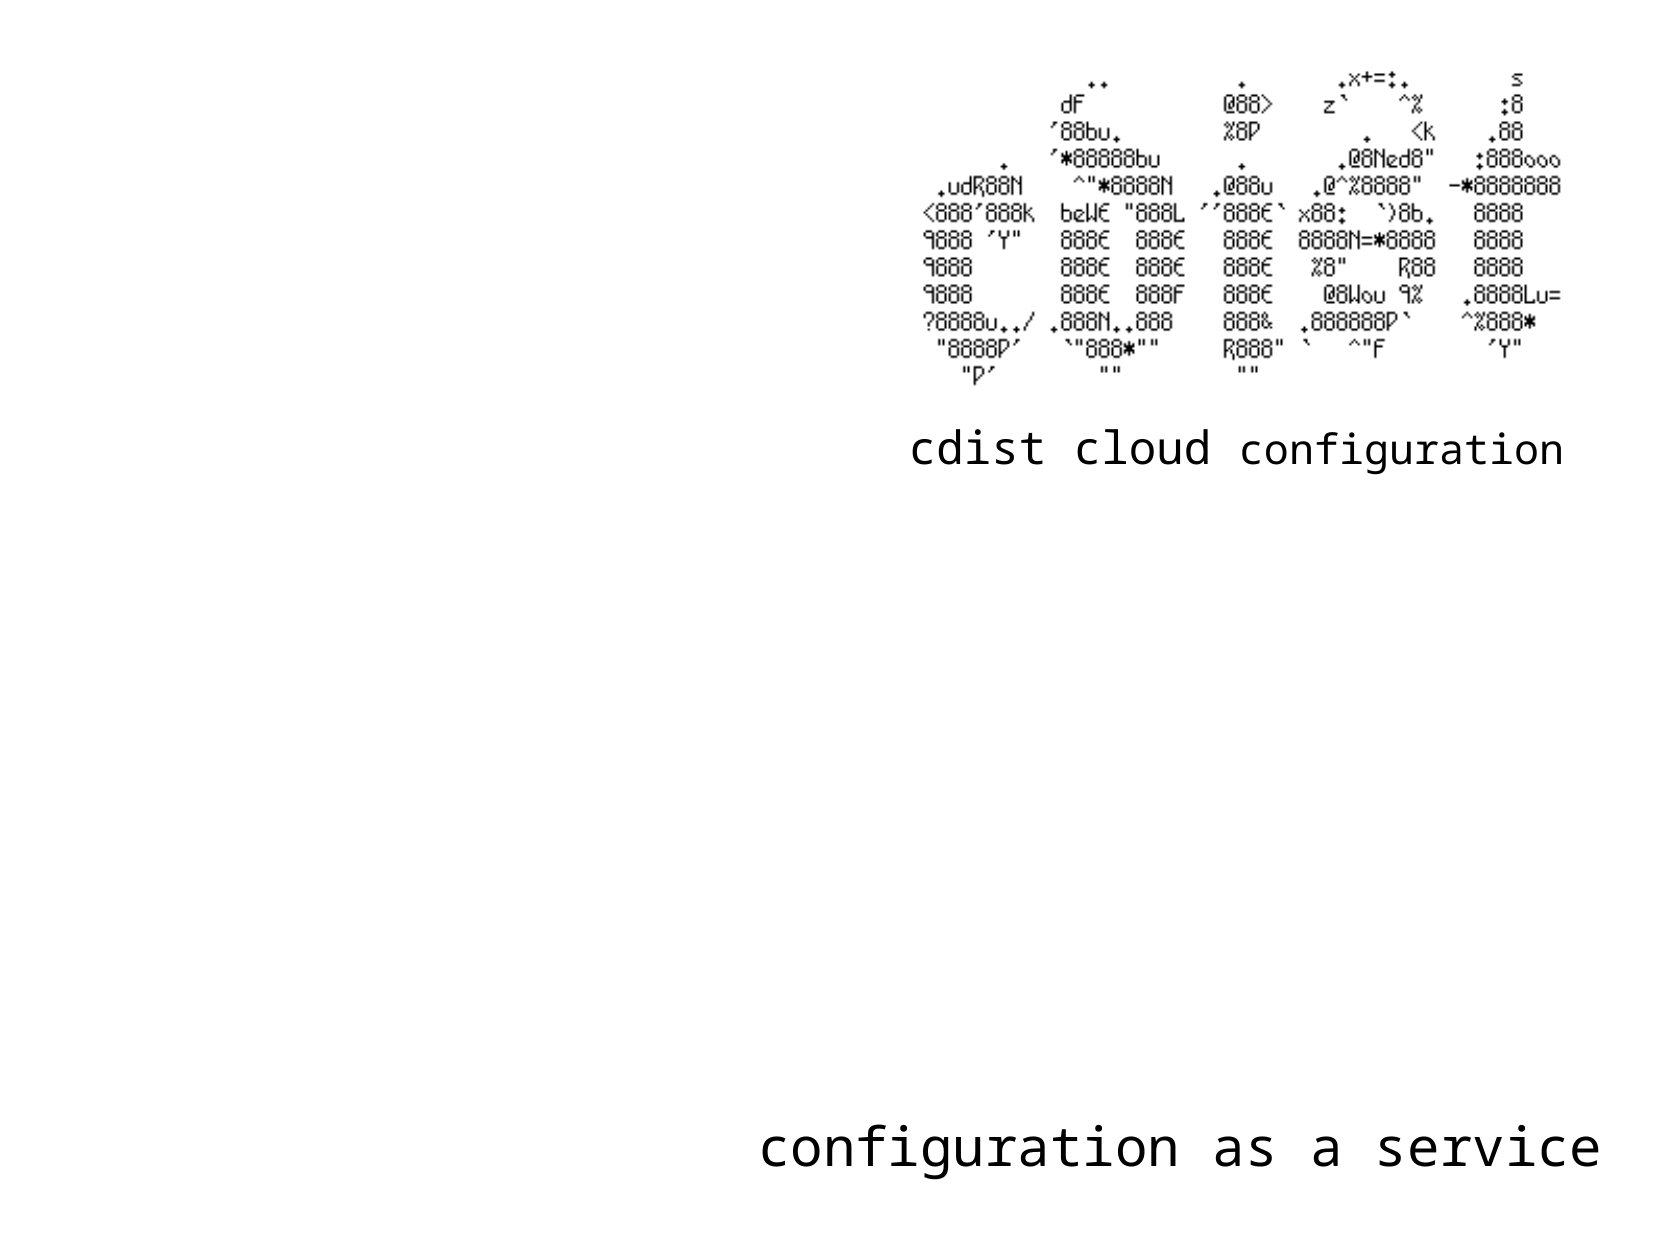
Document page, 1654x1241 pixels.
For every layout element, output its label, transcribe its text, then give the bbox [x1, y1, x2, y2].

subtitle configuration as a service [147, 1096, 1604, 1194]
picture [920, 49, 1571, 396]
text_box cdist cloud configuration [892, 378, 1564, 514]
